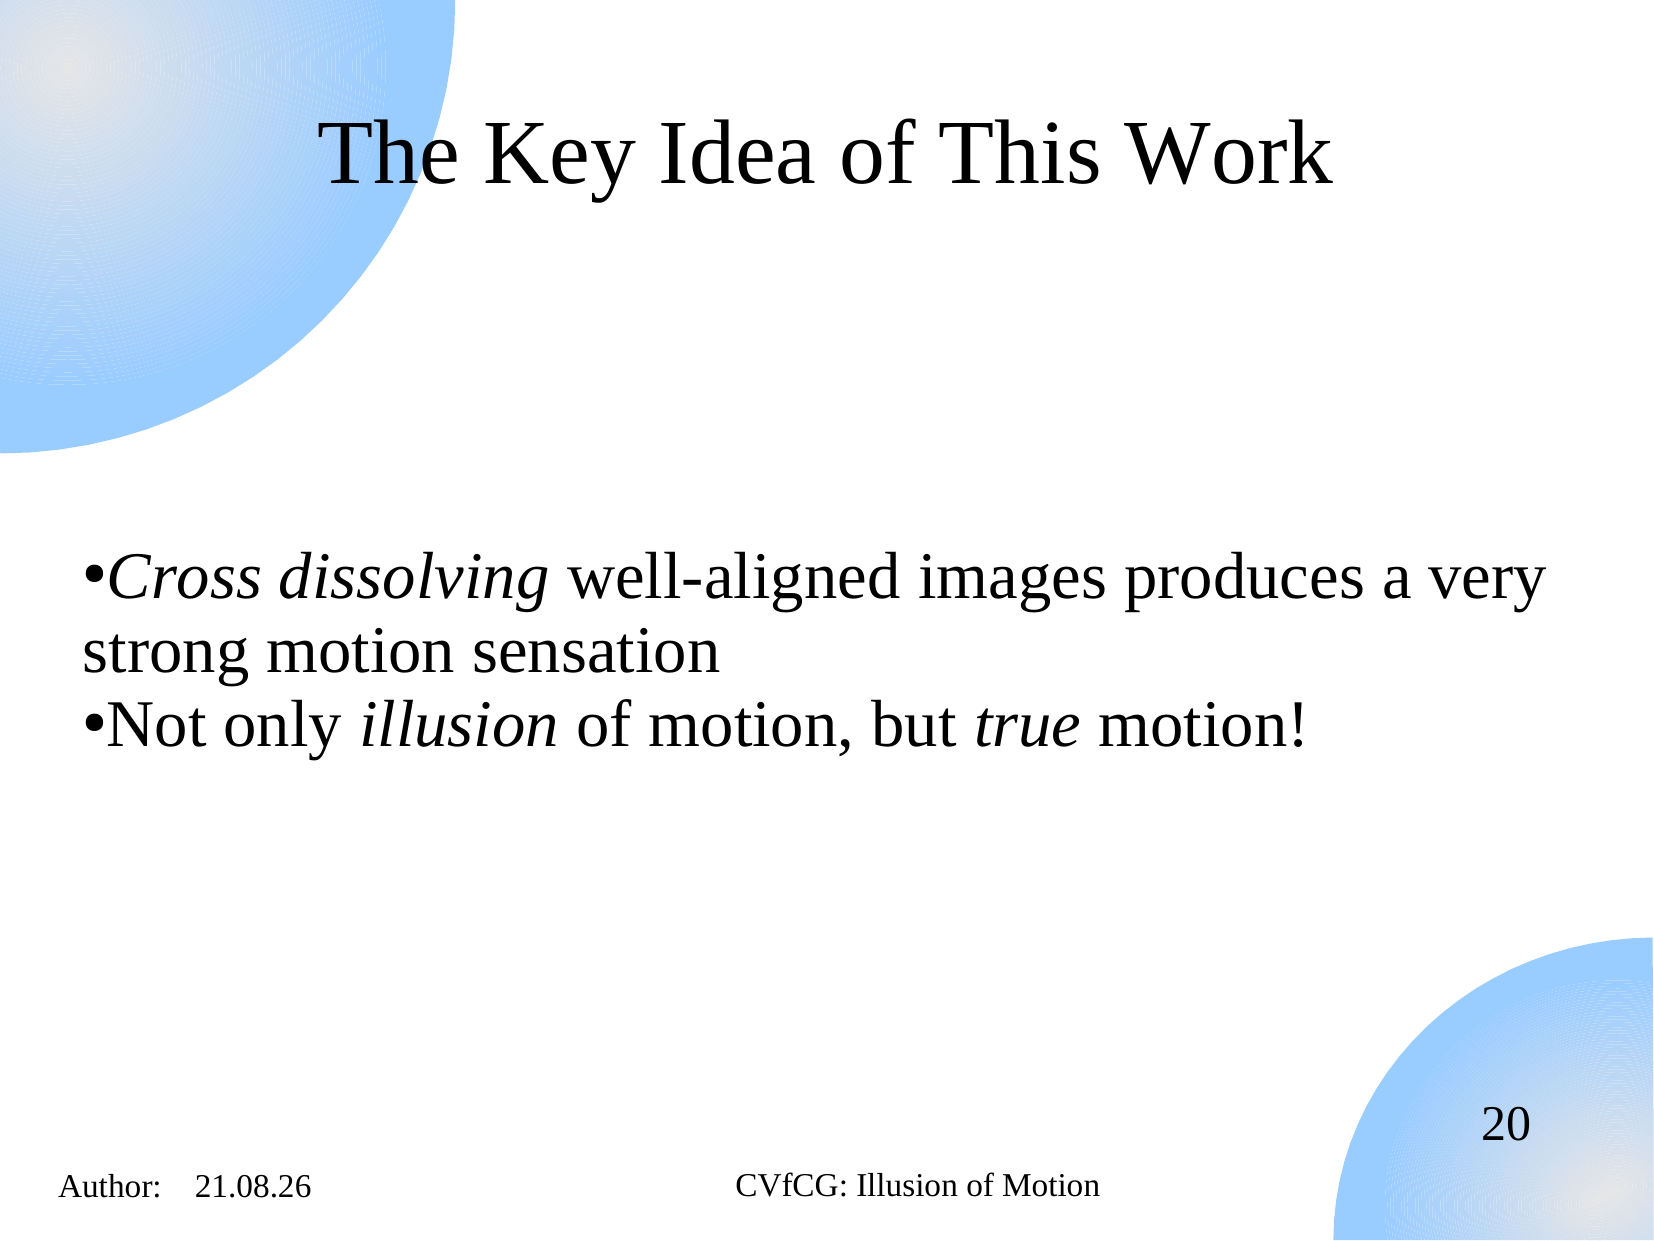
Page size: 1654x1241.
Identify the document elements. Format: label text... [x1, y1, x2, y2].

text_box <number> [1401, 1095, 1611, 1152]
text_box CVfCG: Illusion of Motion [735, 1166, 1346, 1204]
title The Key Idea of This Work [82, 49, 1571, 257]
subtitle Cross dissolving well-aligned images produces a very strong motion sensation Not only illusion of motion, but true motion! [82, 290, 1571, 1010]
